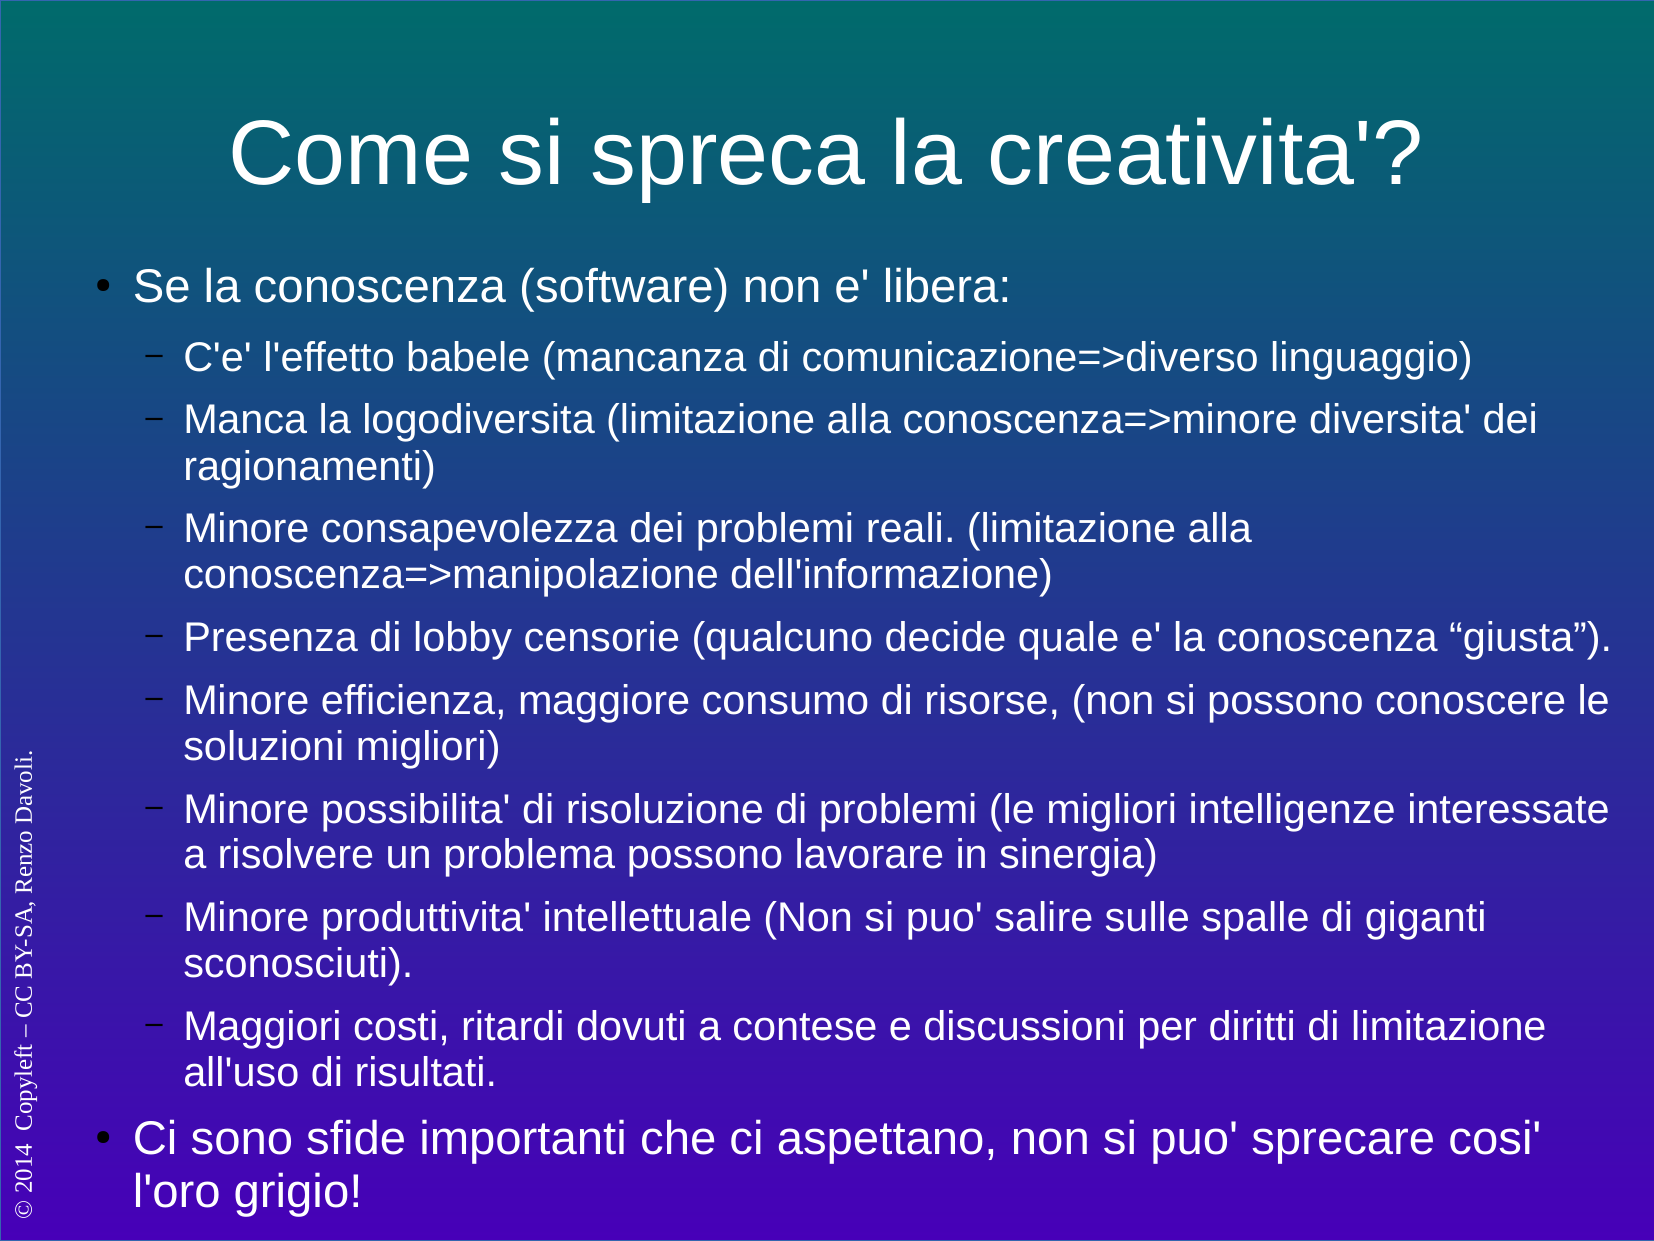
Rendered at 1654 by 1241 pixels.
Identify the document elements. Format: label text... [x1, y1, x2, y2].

title Come si spreca la creativita'? [82, 49, 1571, 257]
list Se la conoscenza (software) non e' libera: C'e' l'effetto babele (mancanza di comunicazione=>diverso linguaggio) Manca la logodiversita (limitazione alla conoscenza=>minore diversita' dei ragionamenti) Minore consapevolezza dei problemi reali. (limitazione alla conoscenza=>manipolazione dell'informazione) Presenza di lobby censorie (qualcuno decide quale e' la conoscenza “giusta”). Minore efficienza, maggiore consumo di risorse, (non si possono conoscere le soluzioni migliori) Minore possibilita' di risoluzione di problemi (le migliori intelligenze interessate a risolvere un problema possono lavorare in sinergia) Minore produttivita' intellettuale (Non si puo' salire sulle spalle di giganti sconosciuti). Maggiori costi, ritardi dovuti a contese e discussioni per diritti di limitazione all'uso di risultati. Ci sono sfide importanti che ci aspettano, non si puo' sprecare cosi' l'oro grigio! [82, 260, 1621, 1241]
